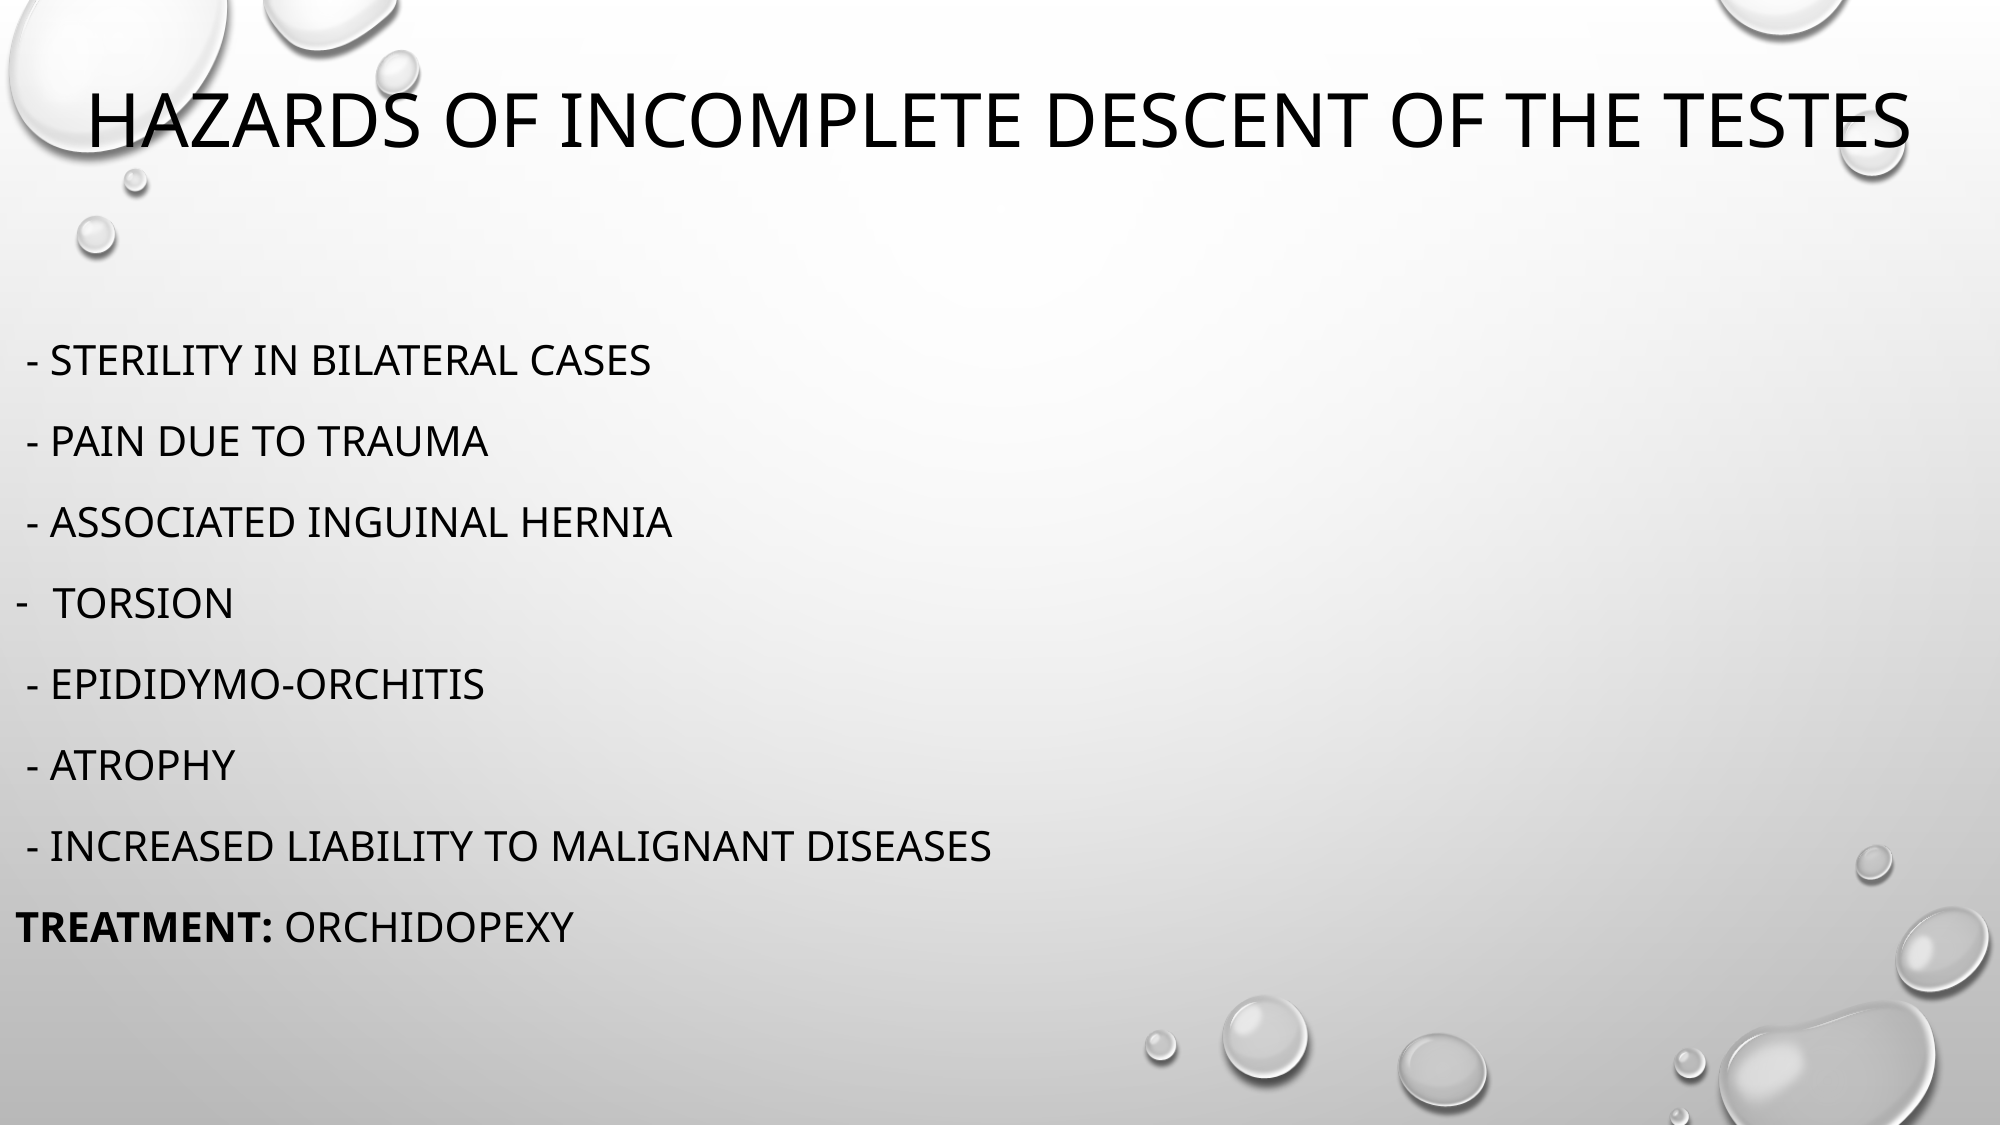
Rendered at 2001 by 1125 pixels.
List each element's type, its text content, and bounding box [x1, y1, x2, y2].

title Hazards OF incomplete descent of the testes [0, 0, 2000, 245]
list - Sterility in bilateral cases - Pain due to trauma - Associated inguinal hernia Torsion - Epididymo-orchitis - Atrophy - Increased liability to malignant diseases Treatment: Orchidopexy [0, 245, 2000, 1125]
